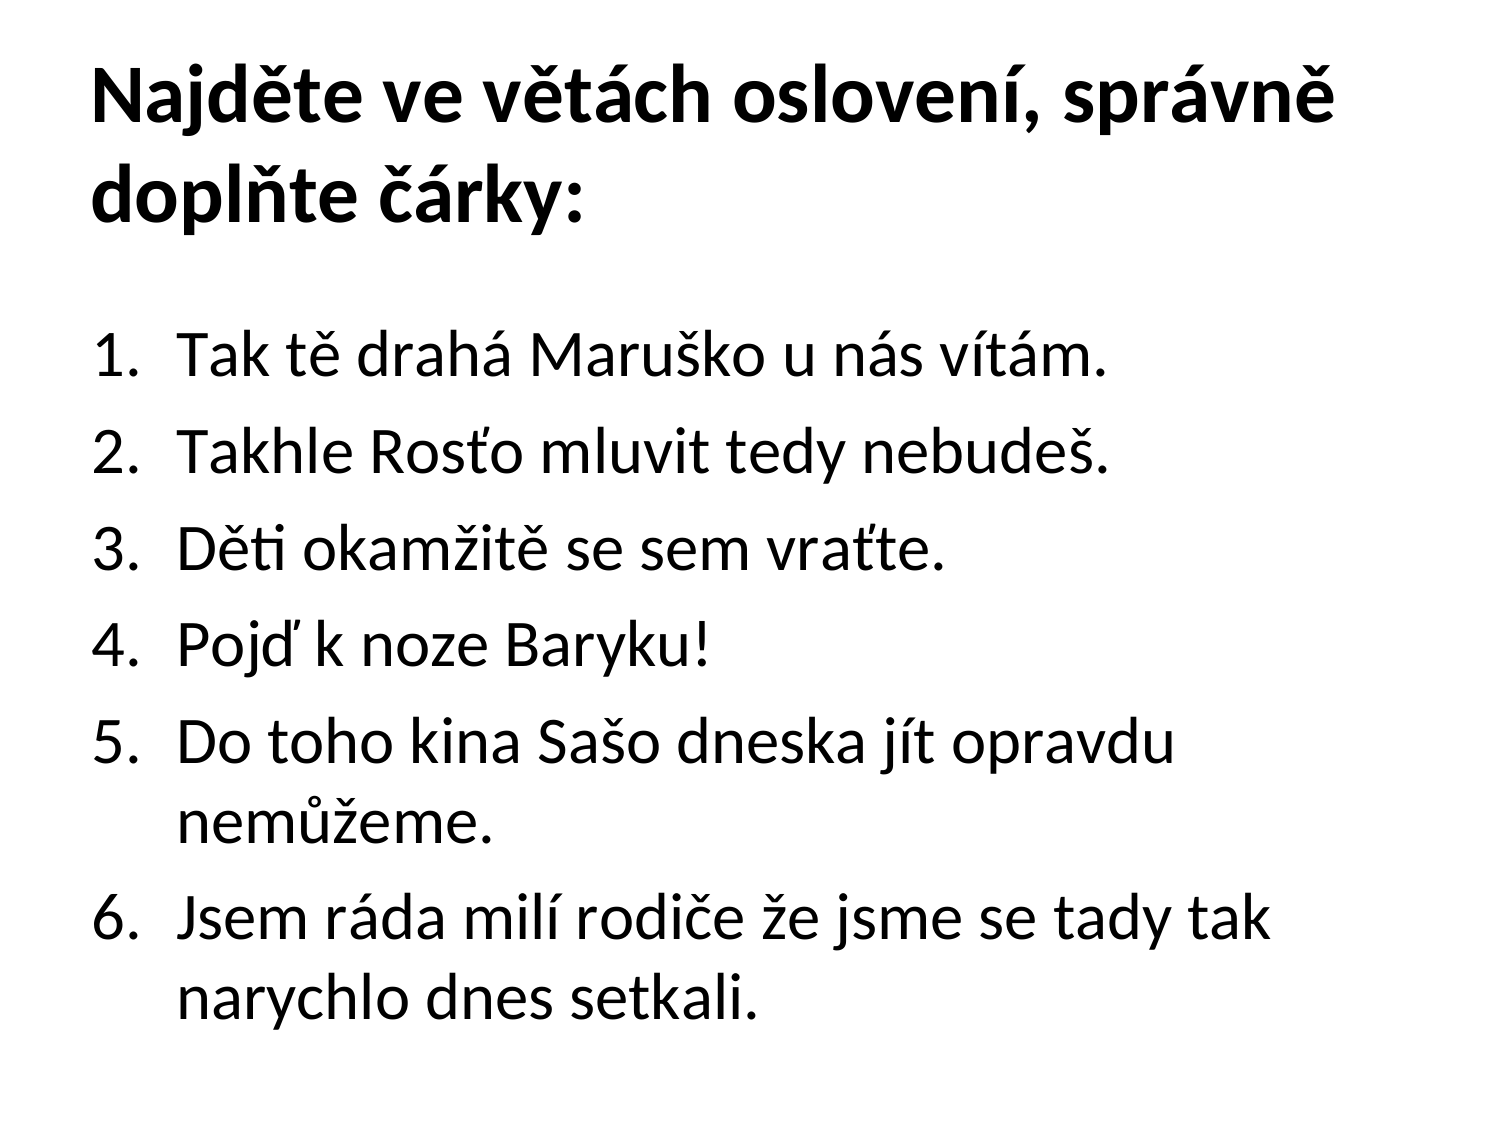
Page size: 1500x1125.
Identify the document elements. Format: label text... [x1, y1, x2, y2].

title Najděte ve větách oslovení, správně doplňte čárky: [75, 31, 1426, 247]
list Tak tě drahá Maruško u nás vítám. Takhle Rosťo mluvit tedy nebudeš. Děti okamžitě se sem vraťte. Pojď k noze Baryku! Do toho kina Sašo dneska jít opravdu nemůžeme. Jsem ráda milí rodiče že jsme se tady tak narychlo dnes setkali. [76, 302, 1427, 1125]
